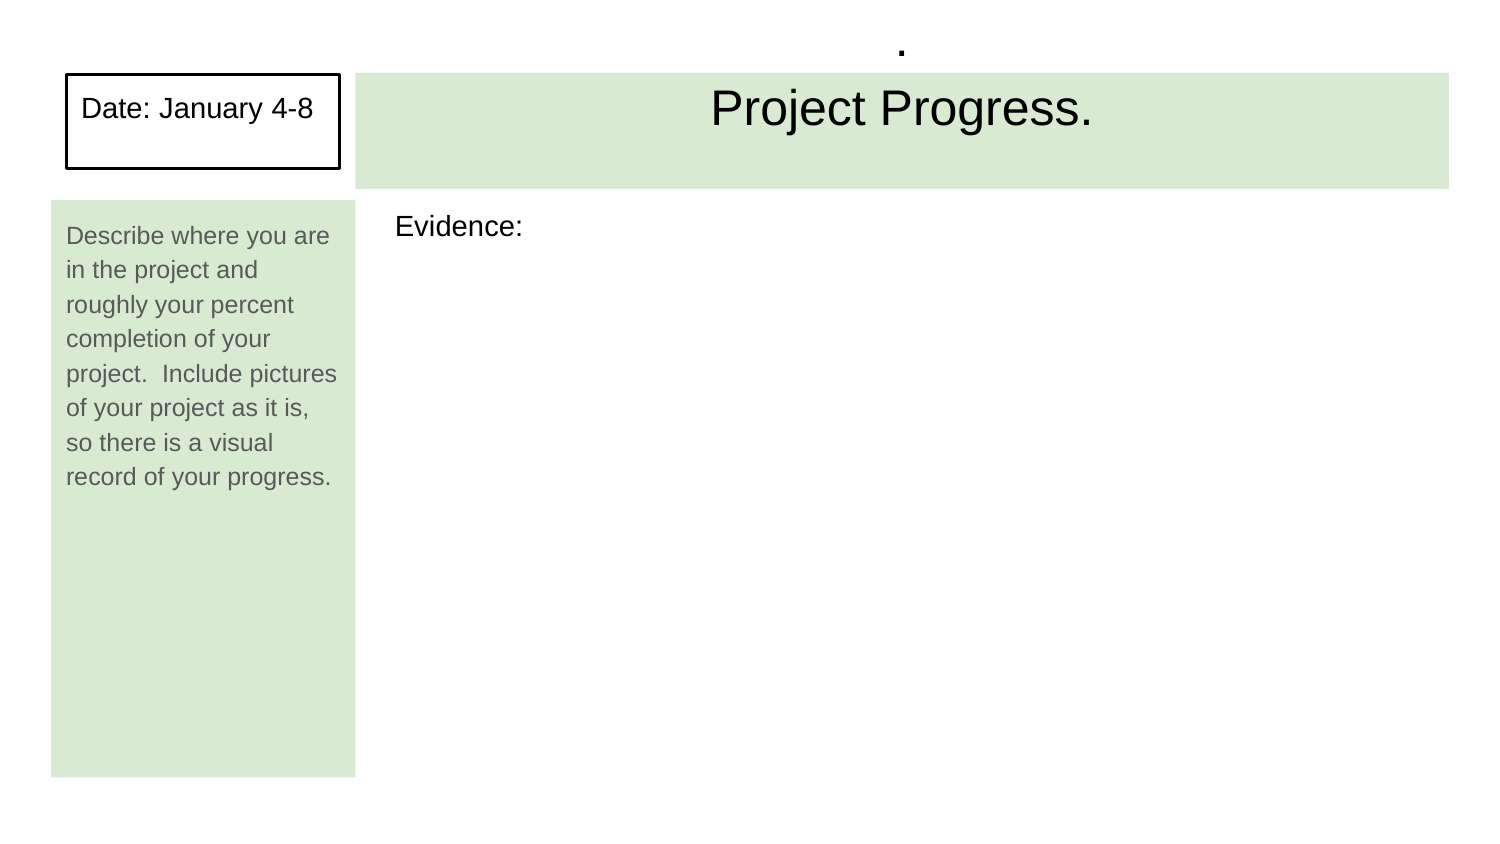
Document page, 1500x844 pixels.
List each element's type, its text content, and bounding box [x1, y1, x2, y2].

text_box Date: January 4-8 [66, 74, 340, 169]
title . Project Progress. [355, 72, 1449, 189]
list Describe where you are in the project and roughly your percent completion of your project. Include pictures of your project as it is, so there is a visual record of your progress. [51, 200, 356, 778]
text_box Evidence: [379, 191, 1449, 781]
